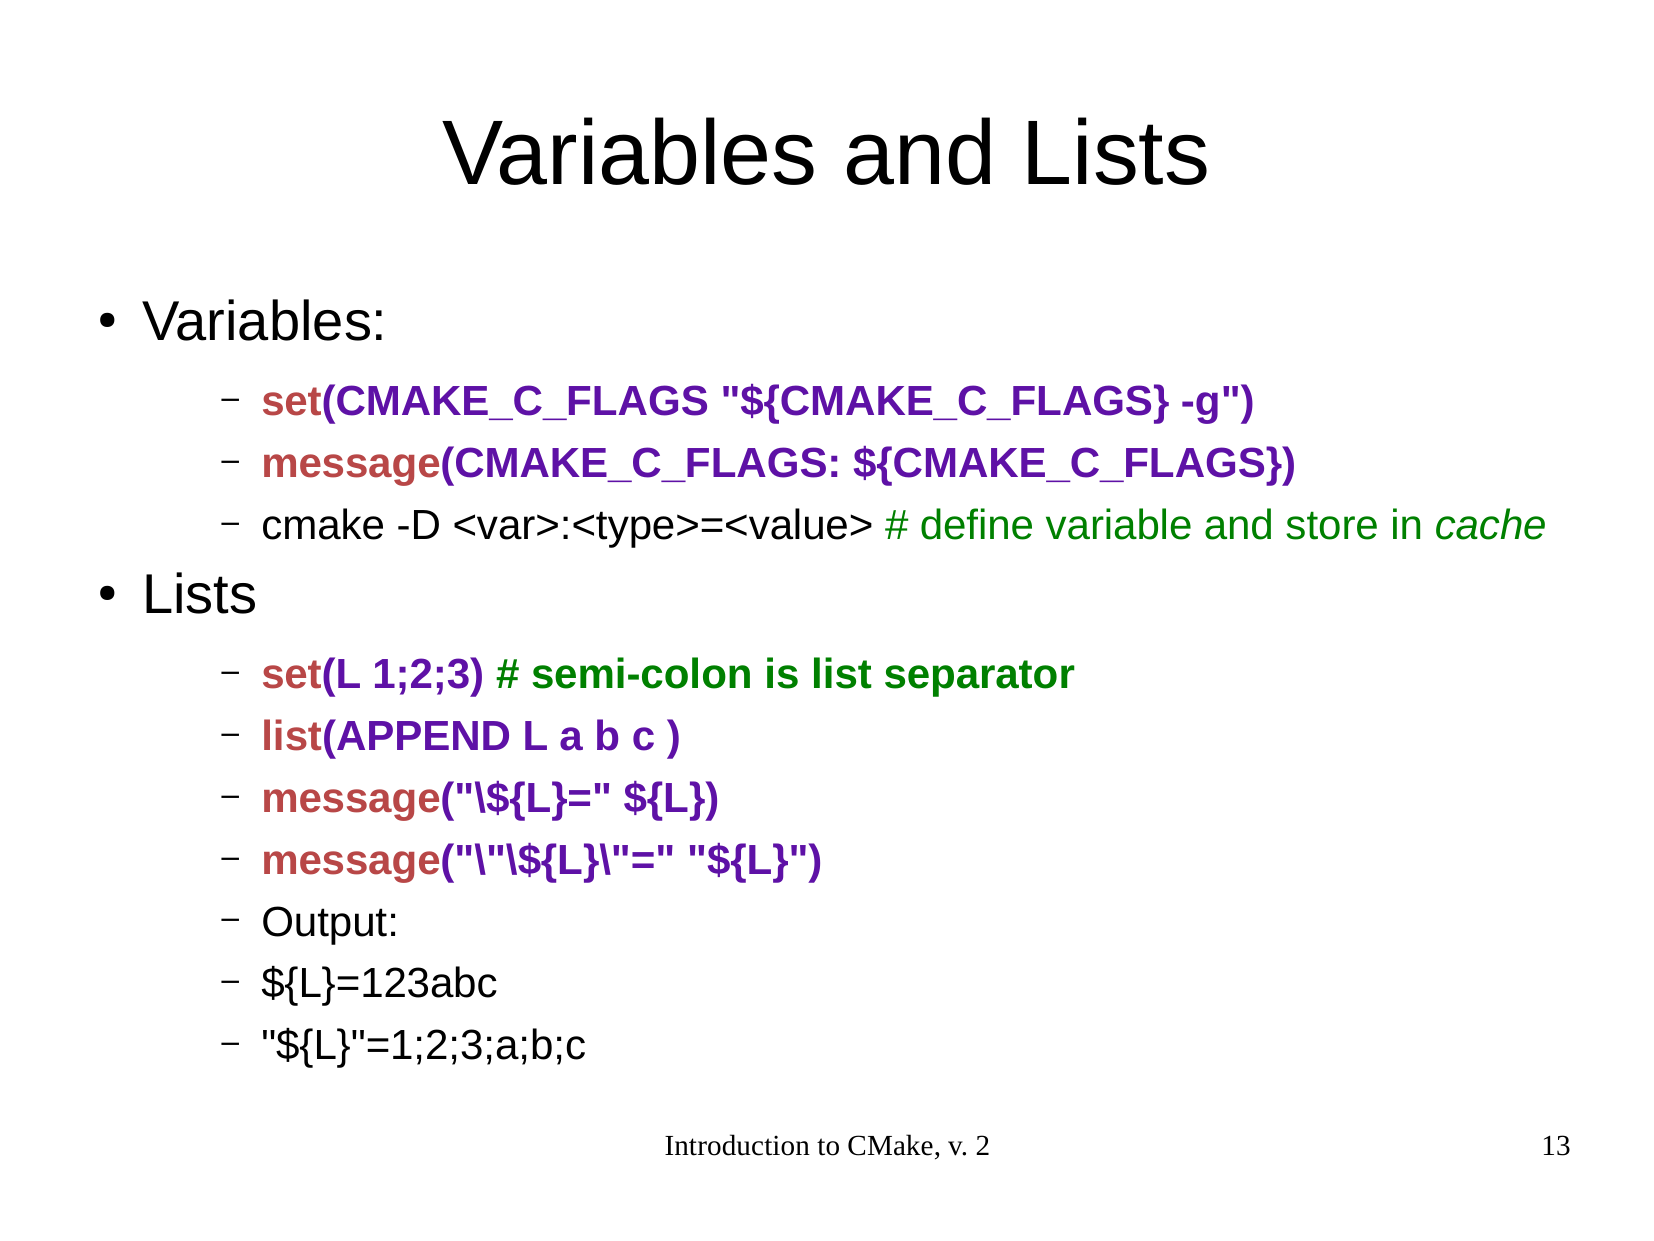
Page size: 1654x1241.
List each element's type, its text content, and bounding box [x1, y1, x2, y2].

list Variables: set(CMAKE_C_FLAGS "${CMAKE_C_FLAGS} -g") message(CMAKE_C_FLAGS: ${CMAKE_C_FLAGS}) cmake -D <var>:<type>=<value> # define variable and store in cache Lists set(L 1;2;3) # semi-colon is list separator list(APPEND L a b c ) message("\${L}=" ${L}) message("\"\${L}\"=" "${L}") Output: ${L}=123abc "${L}"=1;2;3;a;b;c [82, 290, 1571, 1109]
title Variables and Lists [82, 49, 1571, 257]
